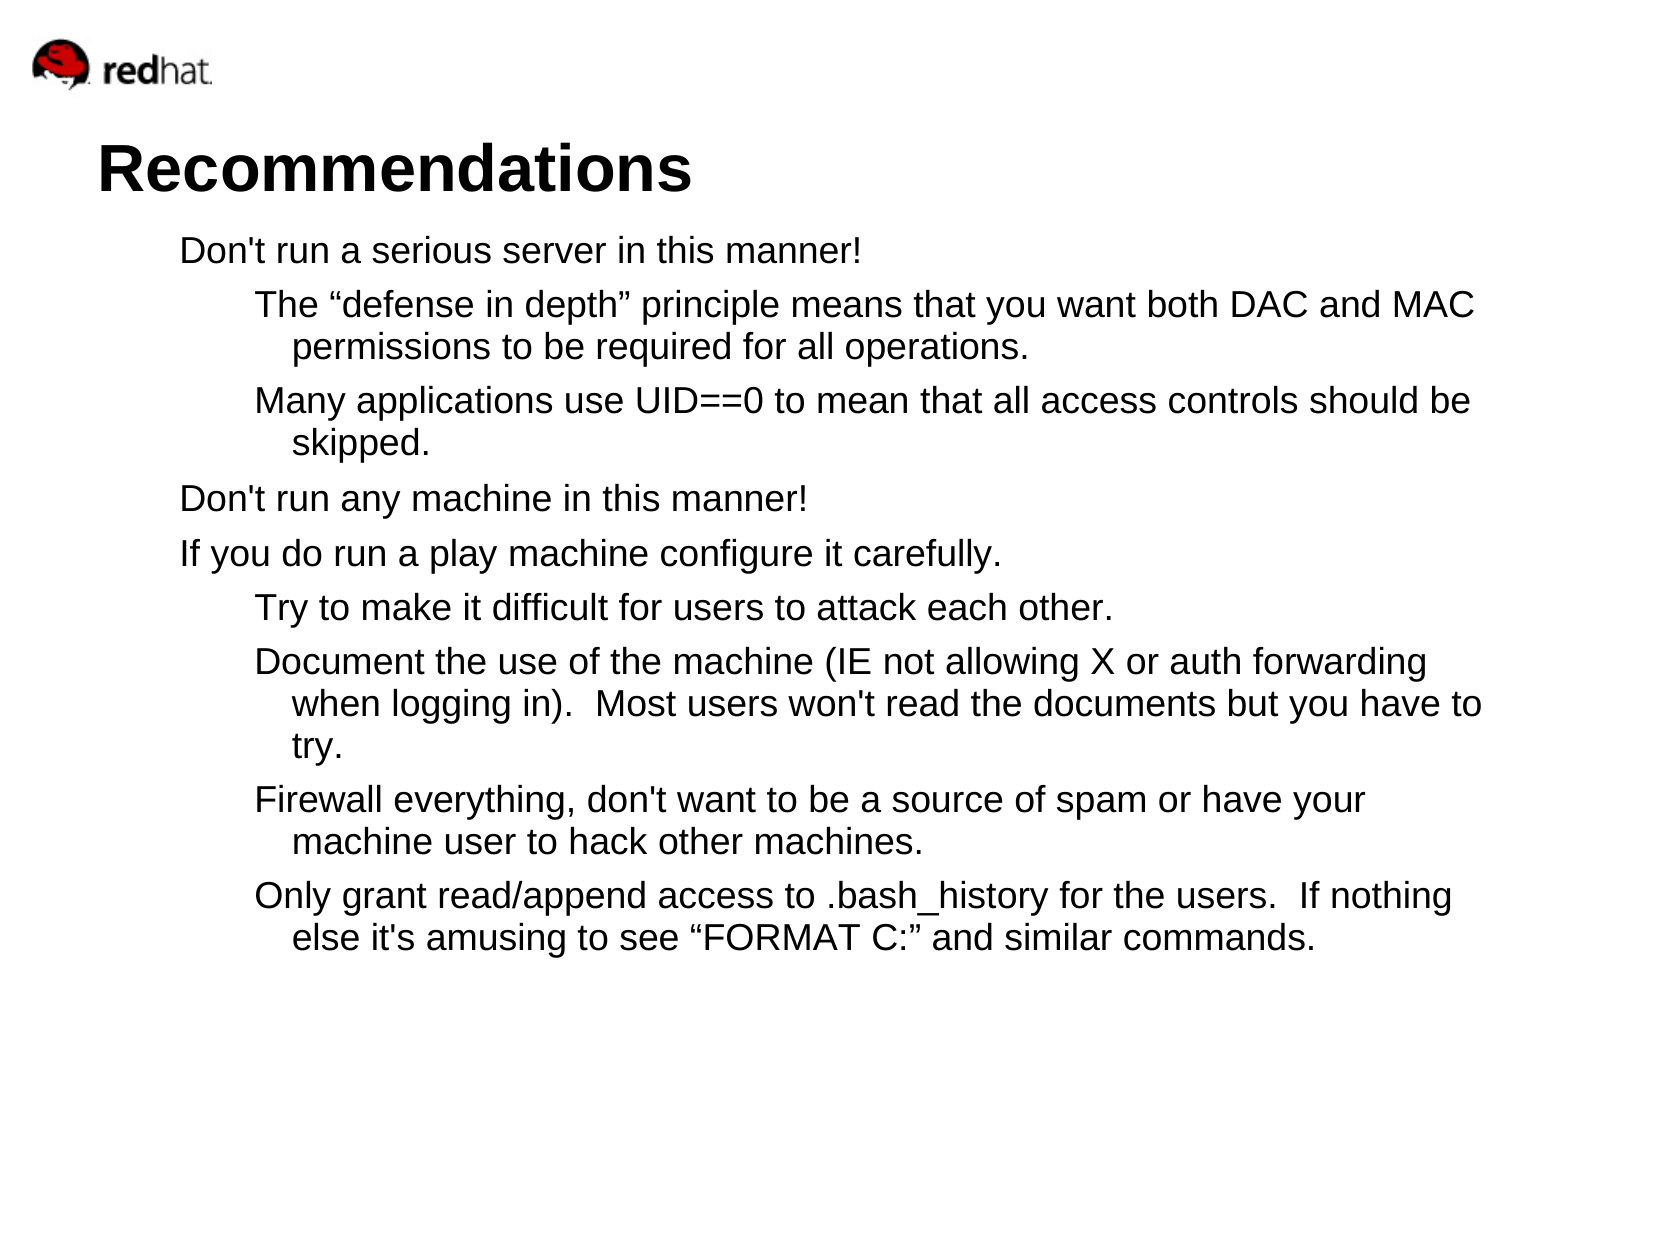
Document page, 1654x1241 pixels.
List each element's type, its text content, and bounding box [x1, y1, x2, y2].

list Don't run a serious server in this manner! The “defense in depth” principle means that you want both DAC and MAC permissions to be required for all operations. Many applications use UID==0 to mean that all access controls should be skipped. Don't run any machine in this manner! If you do run a play machine configure it carefully. Try to make it difficult for users to attack each other. Document the use of the machine (IE not allowing X or auth forwarding when logging in). Most users won't read the documents but you have to try. Firewall everything, don't want to be a source of spam or have your machine user to hack other machines. Only grant read/append access to .bash_history for the users. If nothing else it's amusing to see “FORMAT C:” and similar commands. [104, 229, 1510, 1195]
picture [31, 37, 212, 98]
title Recommendations [79, 105, 1485, 232]
